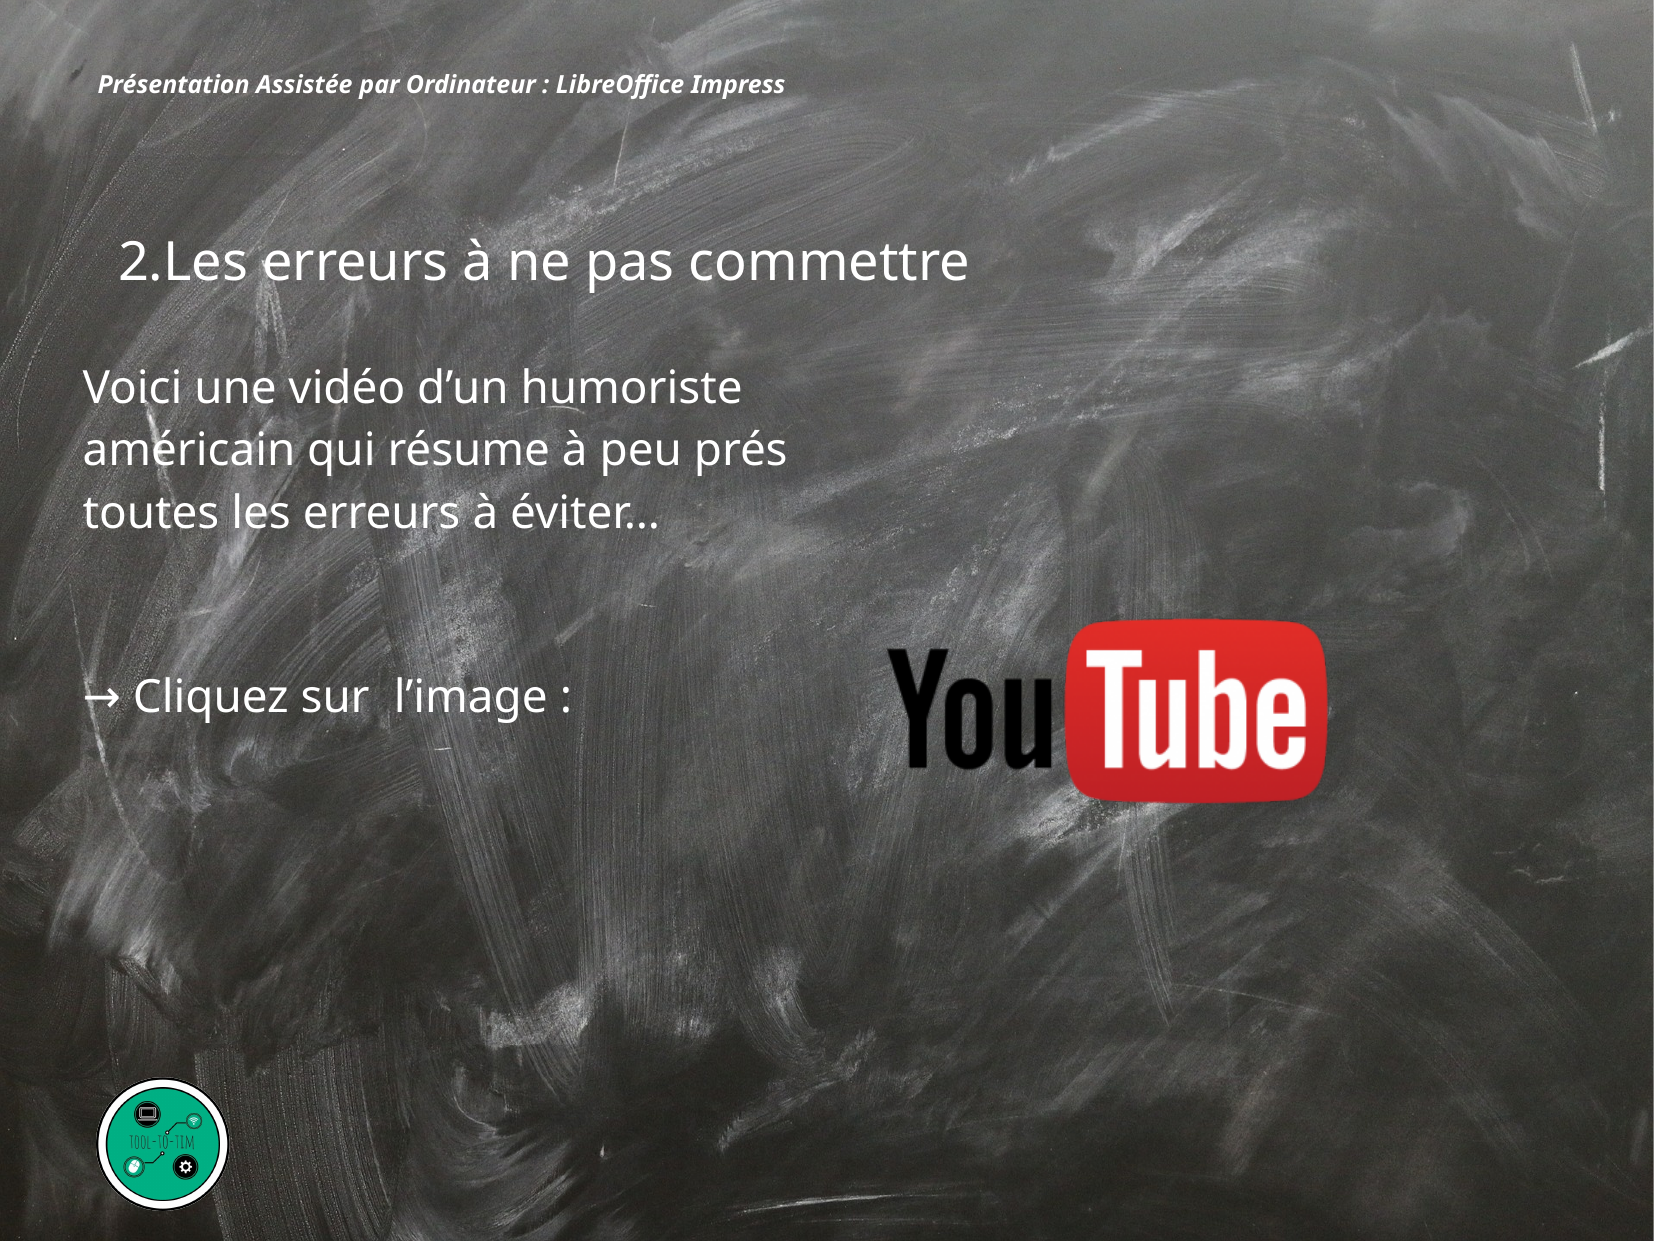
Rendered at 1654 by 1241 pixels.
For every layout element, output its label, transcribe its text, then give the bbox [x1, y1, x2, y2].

title 2.Les erreurs à ne pas commettre [82, 213, 1571, 305]
picture [0, 0, 1654, 1241]
list Voici une vidéo d’un humoriste américain qui résume à peu prés toutes les erreurs à éviter… → Cliquez sur l’image : [82, 354, 809, 1010]
